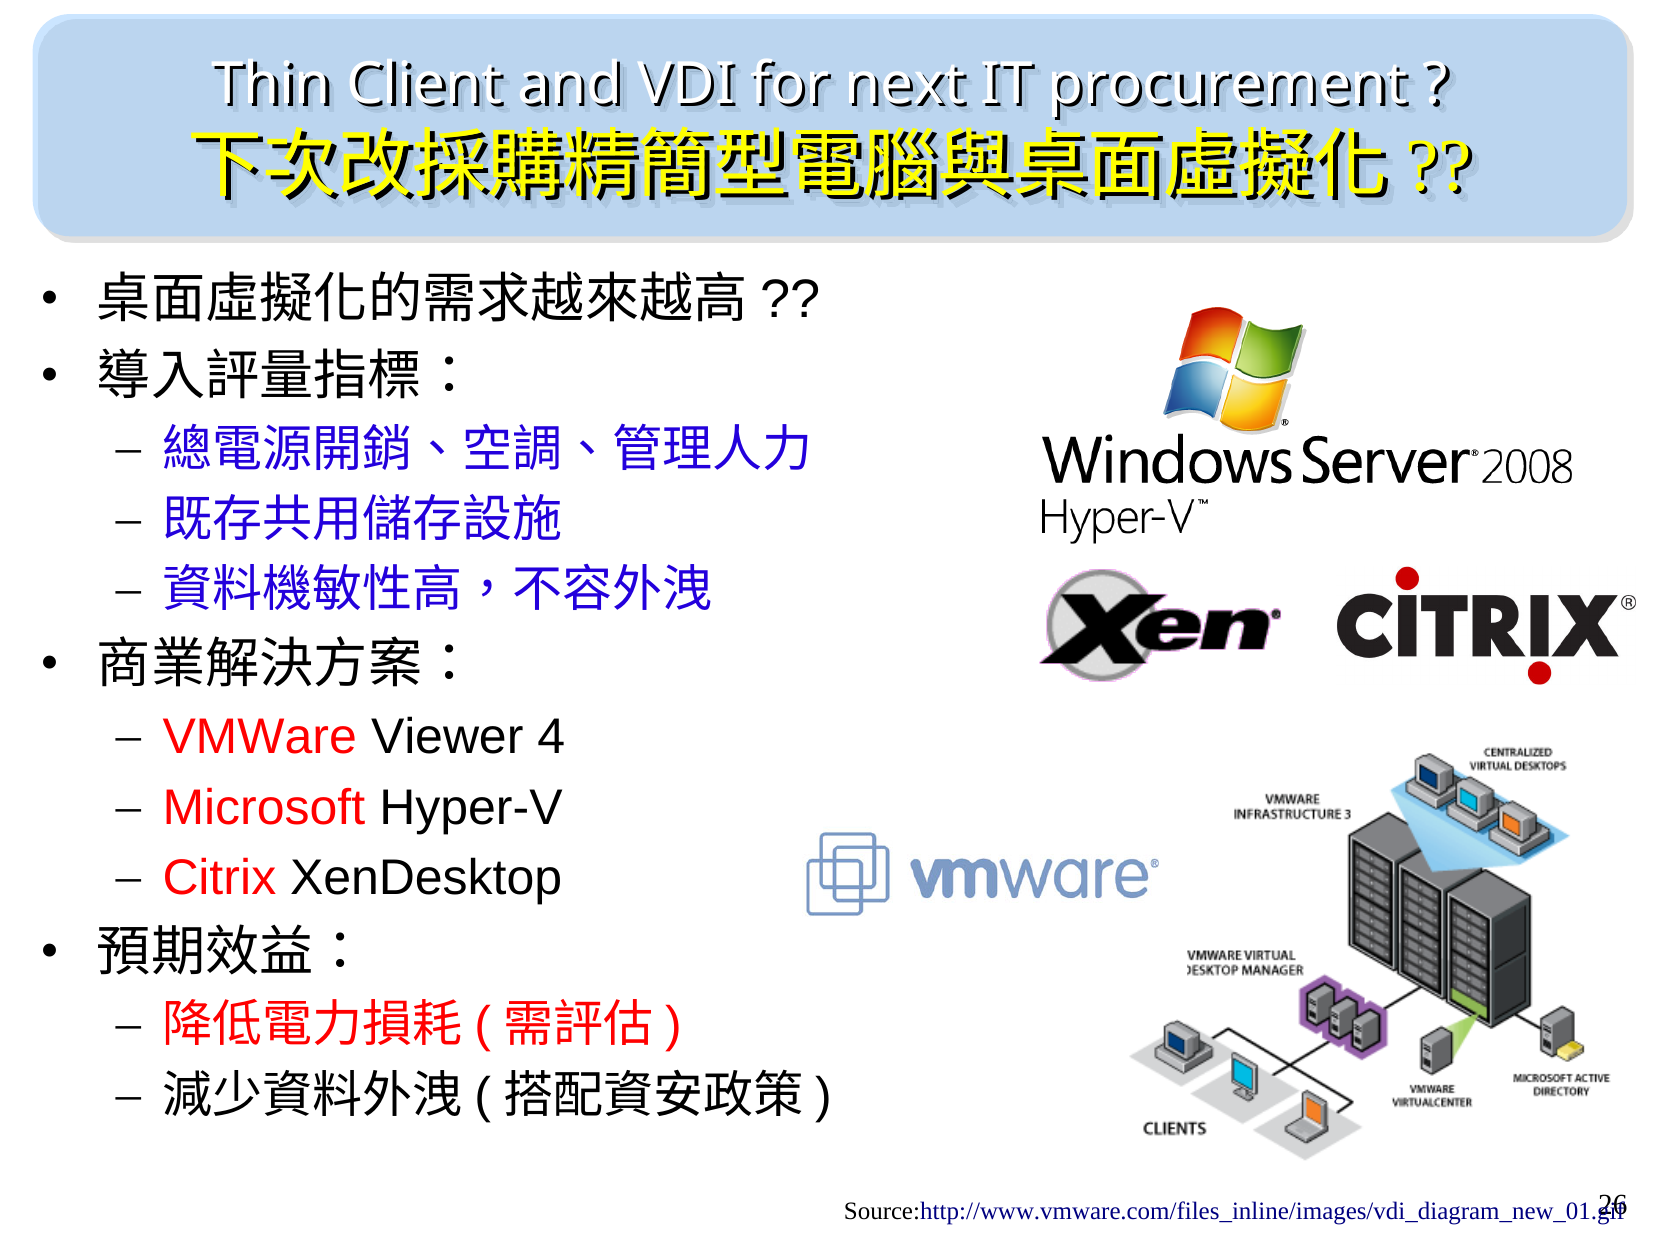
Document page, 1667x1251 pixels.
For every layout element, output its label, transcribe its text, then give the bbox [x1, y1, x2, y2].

text_box 桌面虛擬化的需求越來越高?? 導入評量指標： 總電源開銷、空調、管理人力 既存共用儲存設施 資料機敏性高，不容外洩 商業解決方案： VMWare Viewer 4 Microsoft Hyper-V Citrix XenDesktop 預期效益： 降低電力損耗(需評估) 減少資料外洩(搭配資安政策) [40, 265, 910, 1230]
text_box Thin Client and VDI for next IT procurement ? 下次改採購精簡型電腦與桌面虛擬化?? [32, 14, 1628, 237]
picture [767, 738, 1625, 1173]
text_box Source:http://www.vmware.com/files_inline/images/vdi_diagram_new_01.gif [829, 1187, 1647, 1233]
picture [1042, 307, 1572, 544]
picture [1033, 568, 1297, 687]
picture [1336, 566, 1636, 685]
